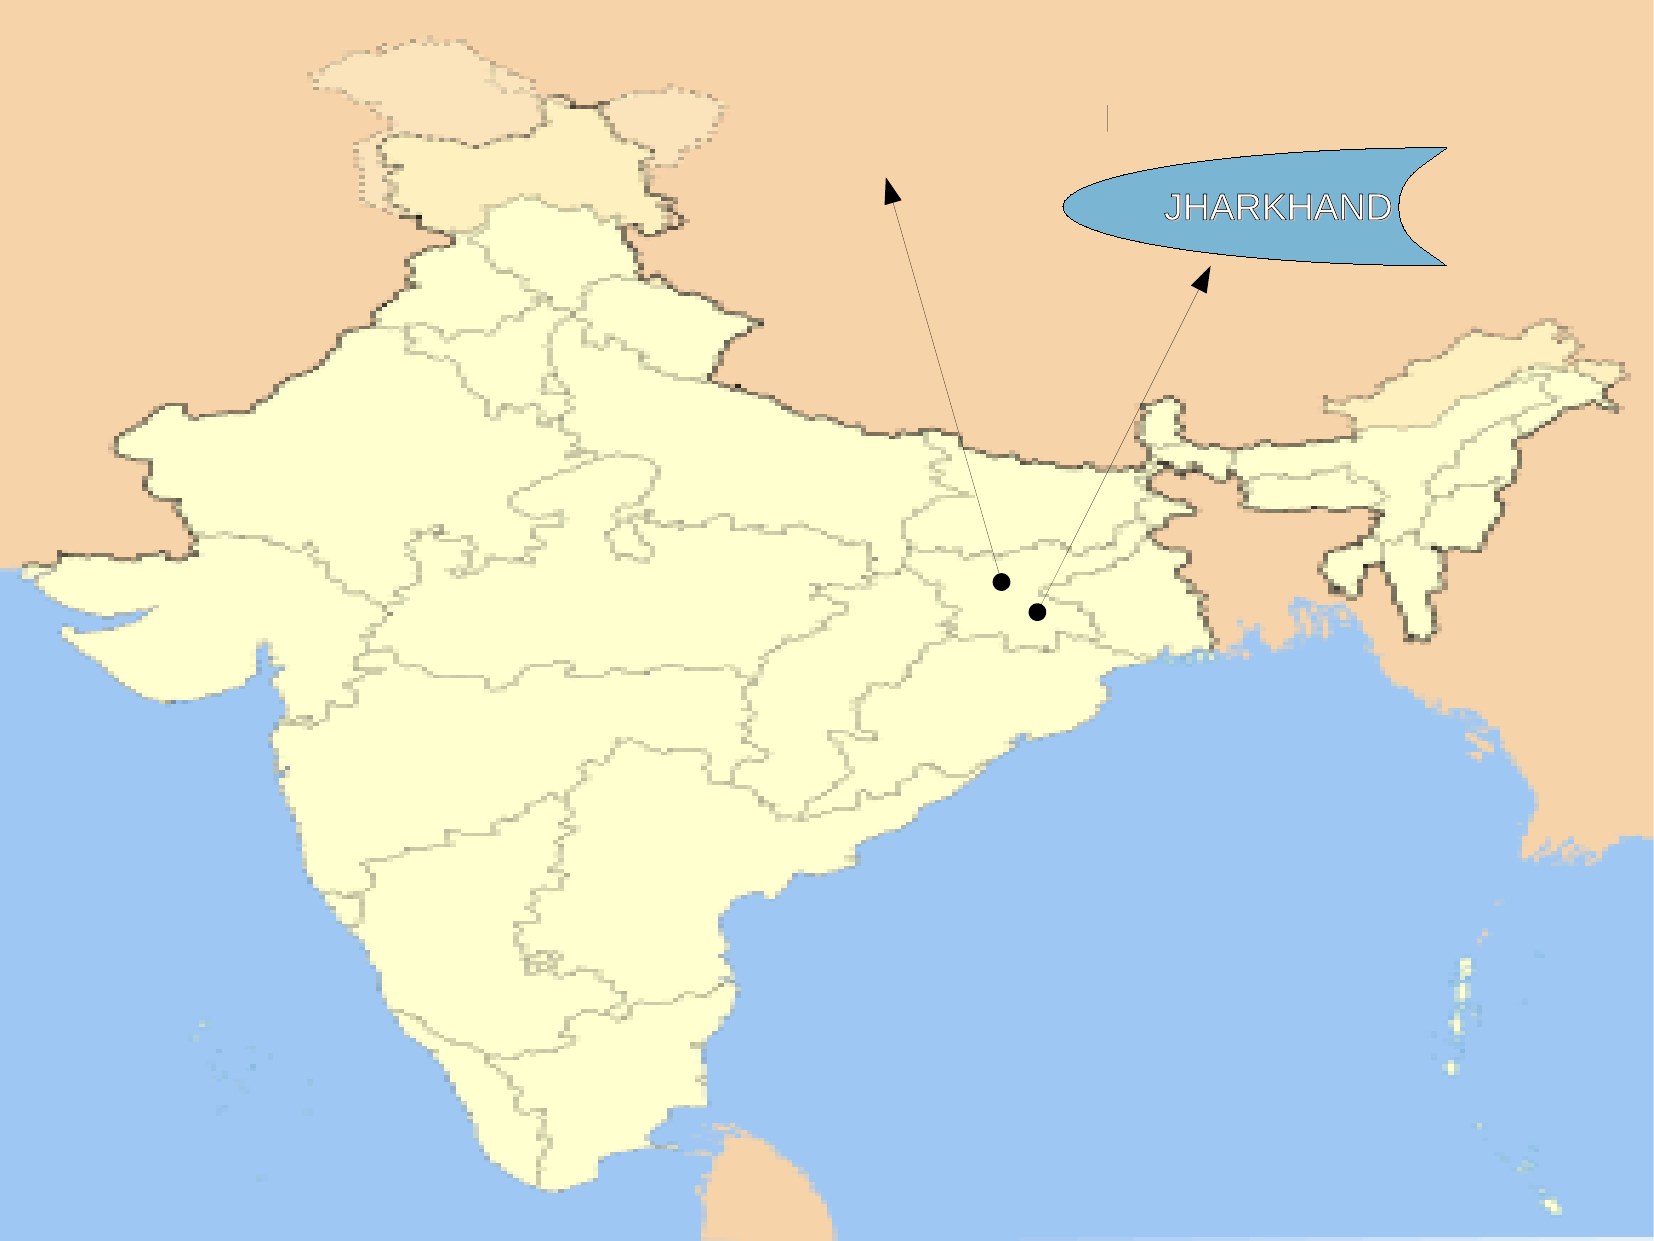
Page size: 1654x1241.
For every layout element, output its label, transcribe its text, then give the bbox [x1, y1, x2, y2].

text_box RANCHI [826, 89, 1123, 147]
text_box JHARKHAND [1062, 147, 1447, 266]
picture [0, 0, 1654, 1241]
